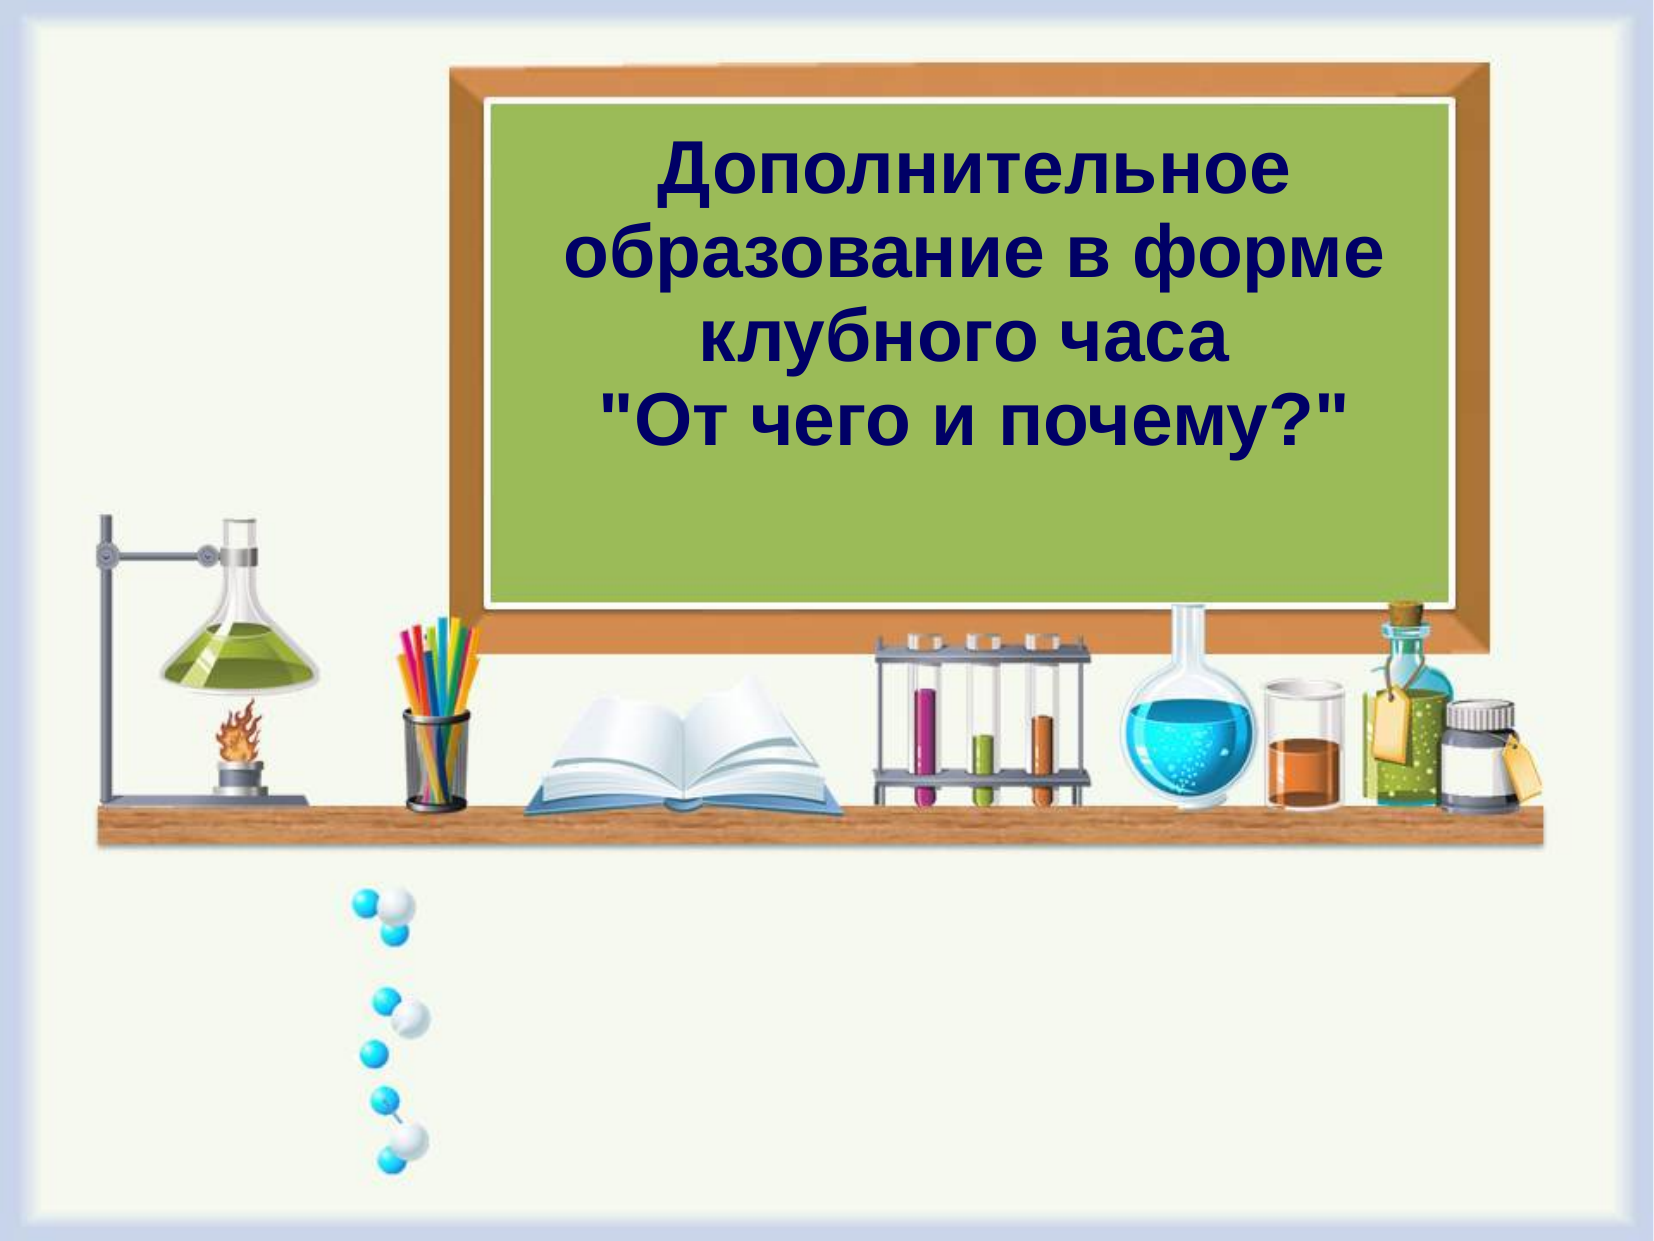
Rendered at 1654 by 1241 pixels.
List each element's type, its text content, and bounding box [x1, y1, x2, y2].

picture [0, 0, 1654, 1241]
text_box Дополнительное образование в форме клубного часа "От чего и почему?" [531, 118, 1418, 562]
